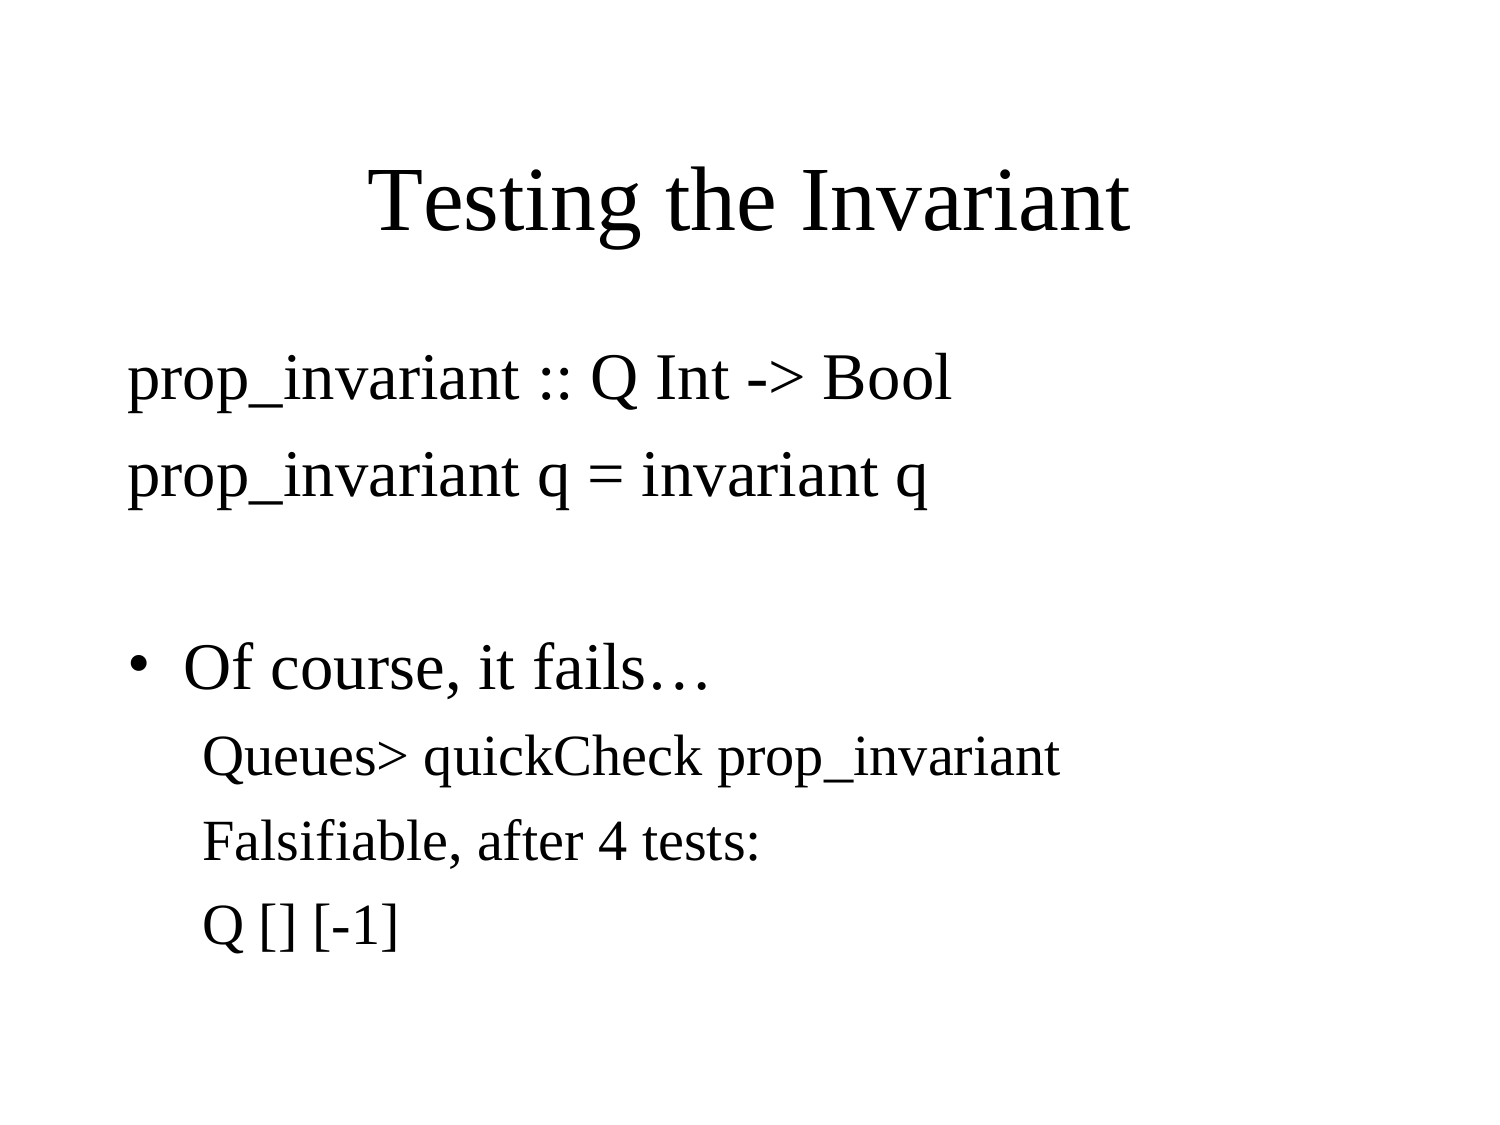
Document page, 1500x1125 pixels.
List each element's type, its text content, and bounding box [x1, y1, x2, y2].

title Testing the Invariant [112, 99, 1388, 288]
list prop_invariant :: Q Int -> Bool prop_invariant q = invariant q Of course, it fails… Queues> quickCheck prop_invariant Falsifiable, after 4 tests: Q [] [-1] [112, 324, 1388, 1000]
